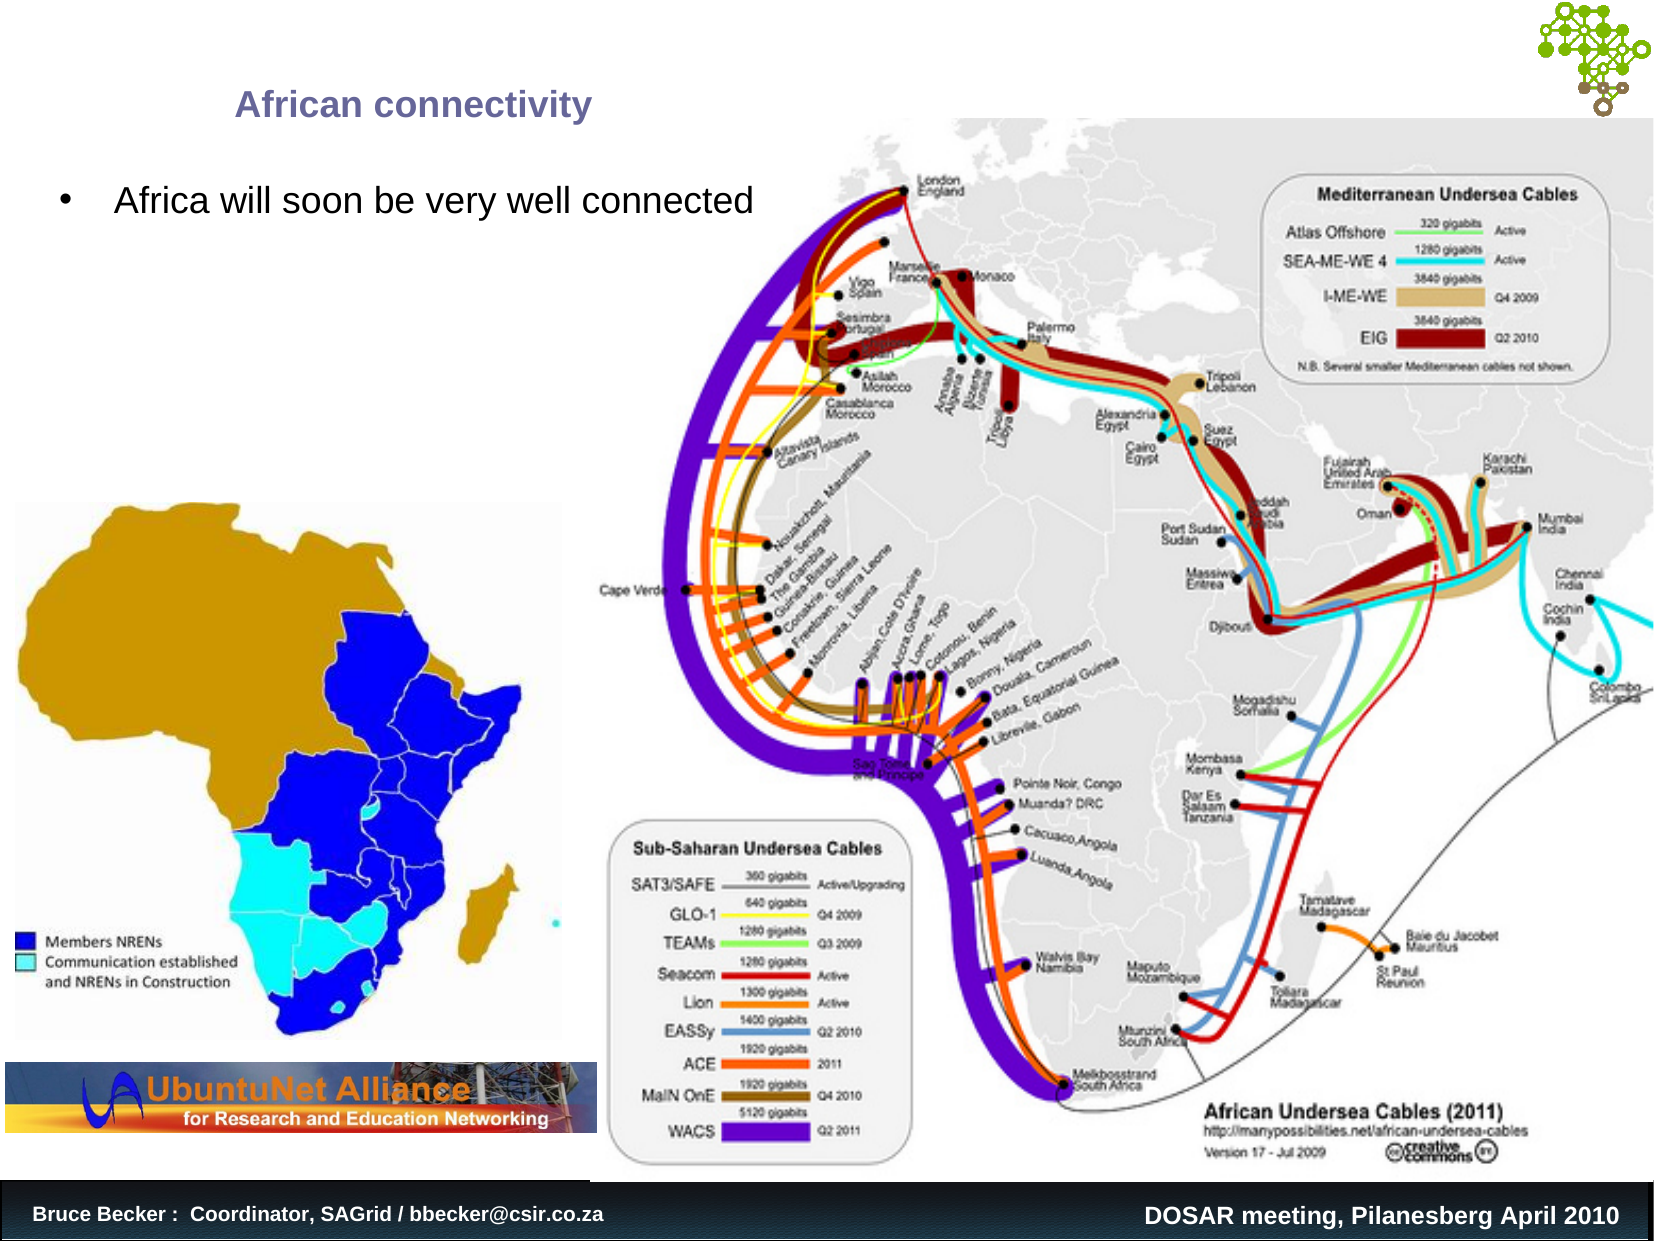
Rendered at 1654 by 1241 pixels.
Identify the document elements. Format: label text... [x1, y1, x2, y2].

title African connectivity [234, 34, 1595, 173]
picture [0, 0, 1654, 1241]
list Africa will soon be very well connected [59, 177, 1420, 981]
picture [15, 502, 562, 1040]
